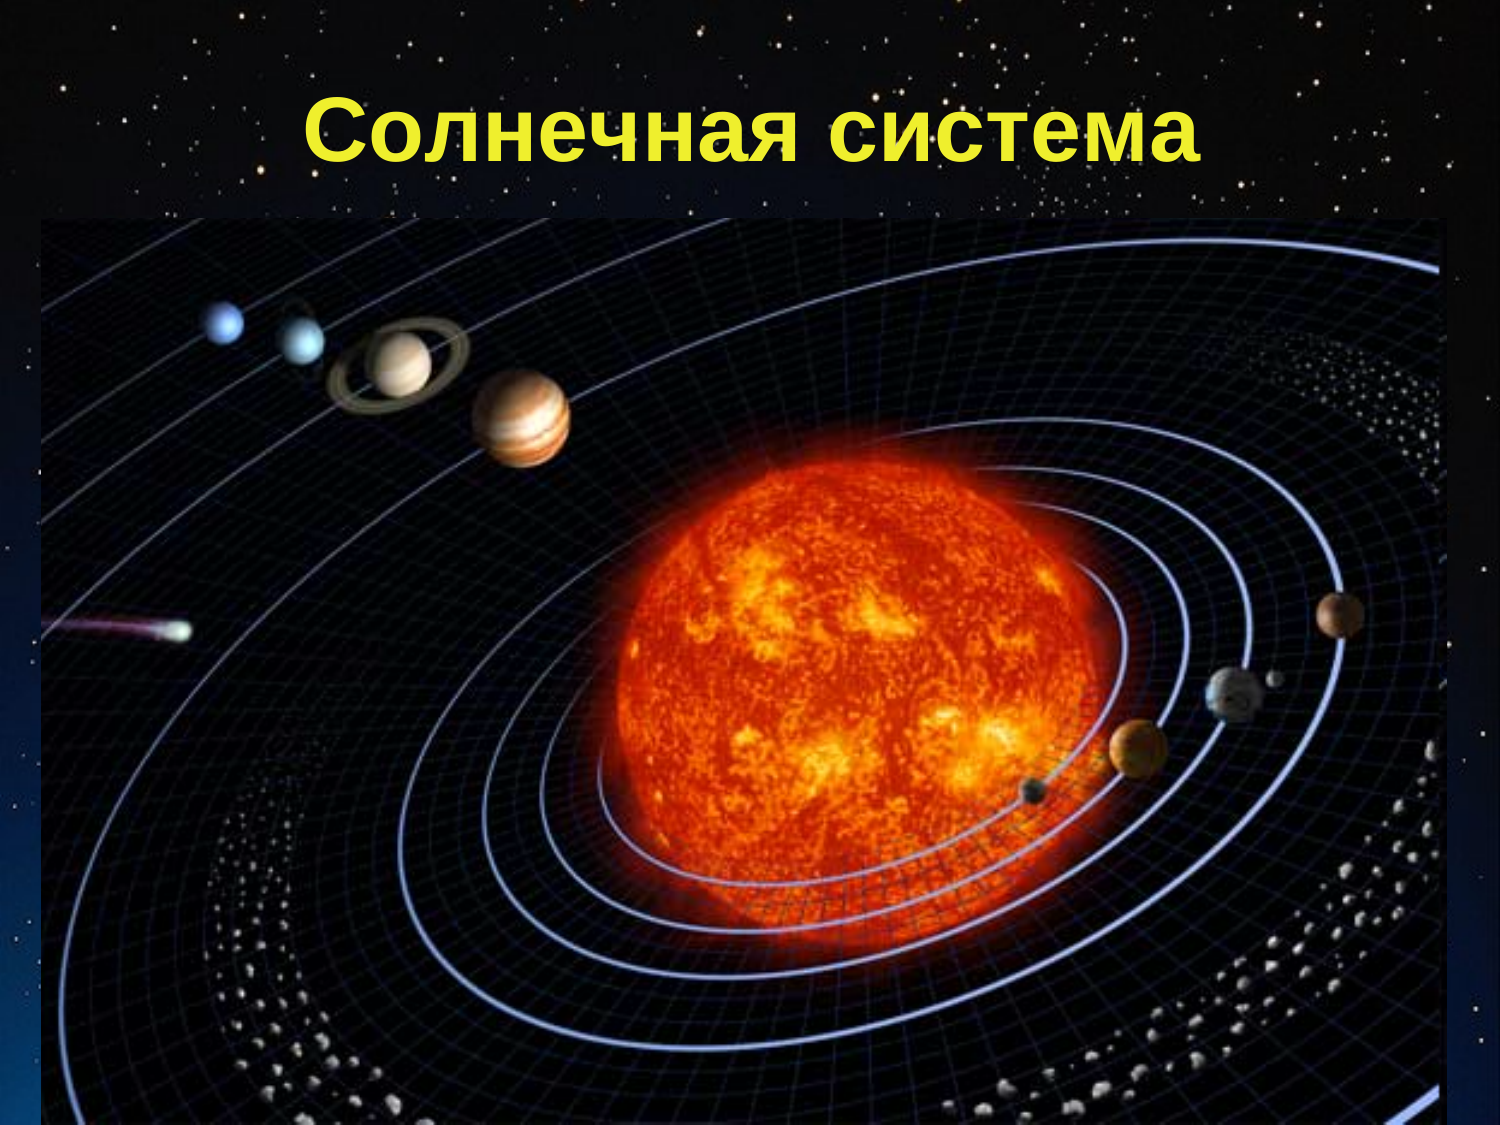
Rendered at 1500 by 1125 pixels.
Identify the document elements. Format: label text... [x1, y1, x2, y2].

picture [0, 0, 1500, 1125]
title Солнечная система [76, 30, 1427, 218]
